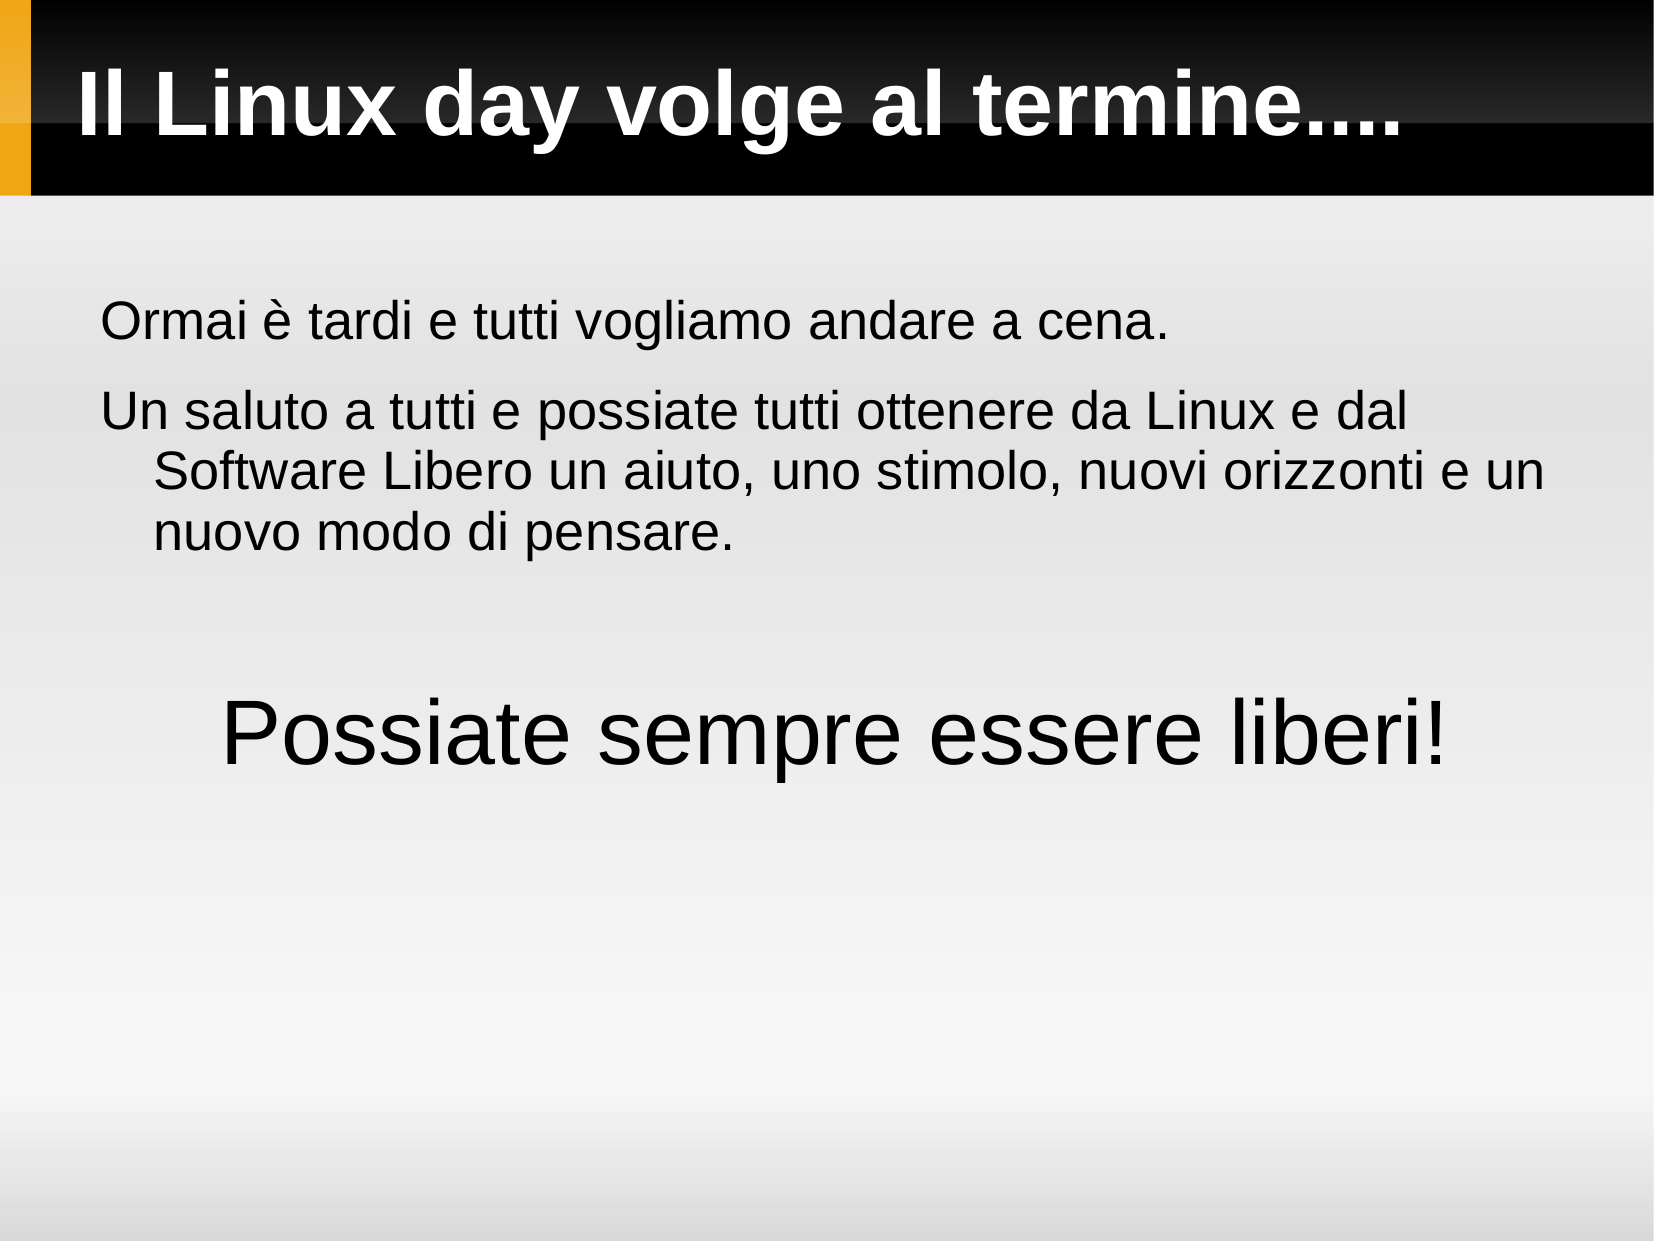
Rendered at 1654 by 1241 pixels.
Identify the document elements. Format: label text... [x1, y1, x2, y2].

list Ormai è tardi e tutti vogliamo andare a cena. Un saluto a tutti e possiate tutti ottenere da Linux e dal Software Libero un aiuto, uno stimolo, nuovi orizzonti e un nuovo modo di pensare. Possiate sempre essere liberi! [82, 290, 1571, 1094]
picture [0, 0, 1654, 1241]
title Il Linux day volge al termine.... [76, 7, 1565, 200]
